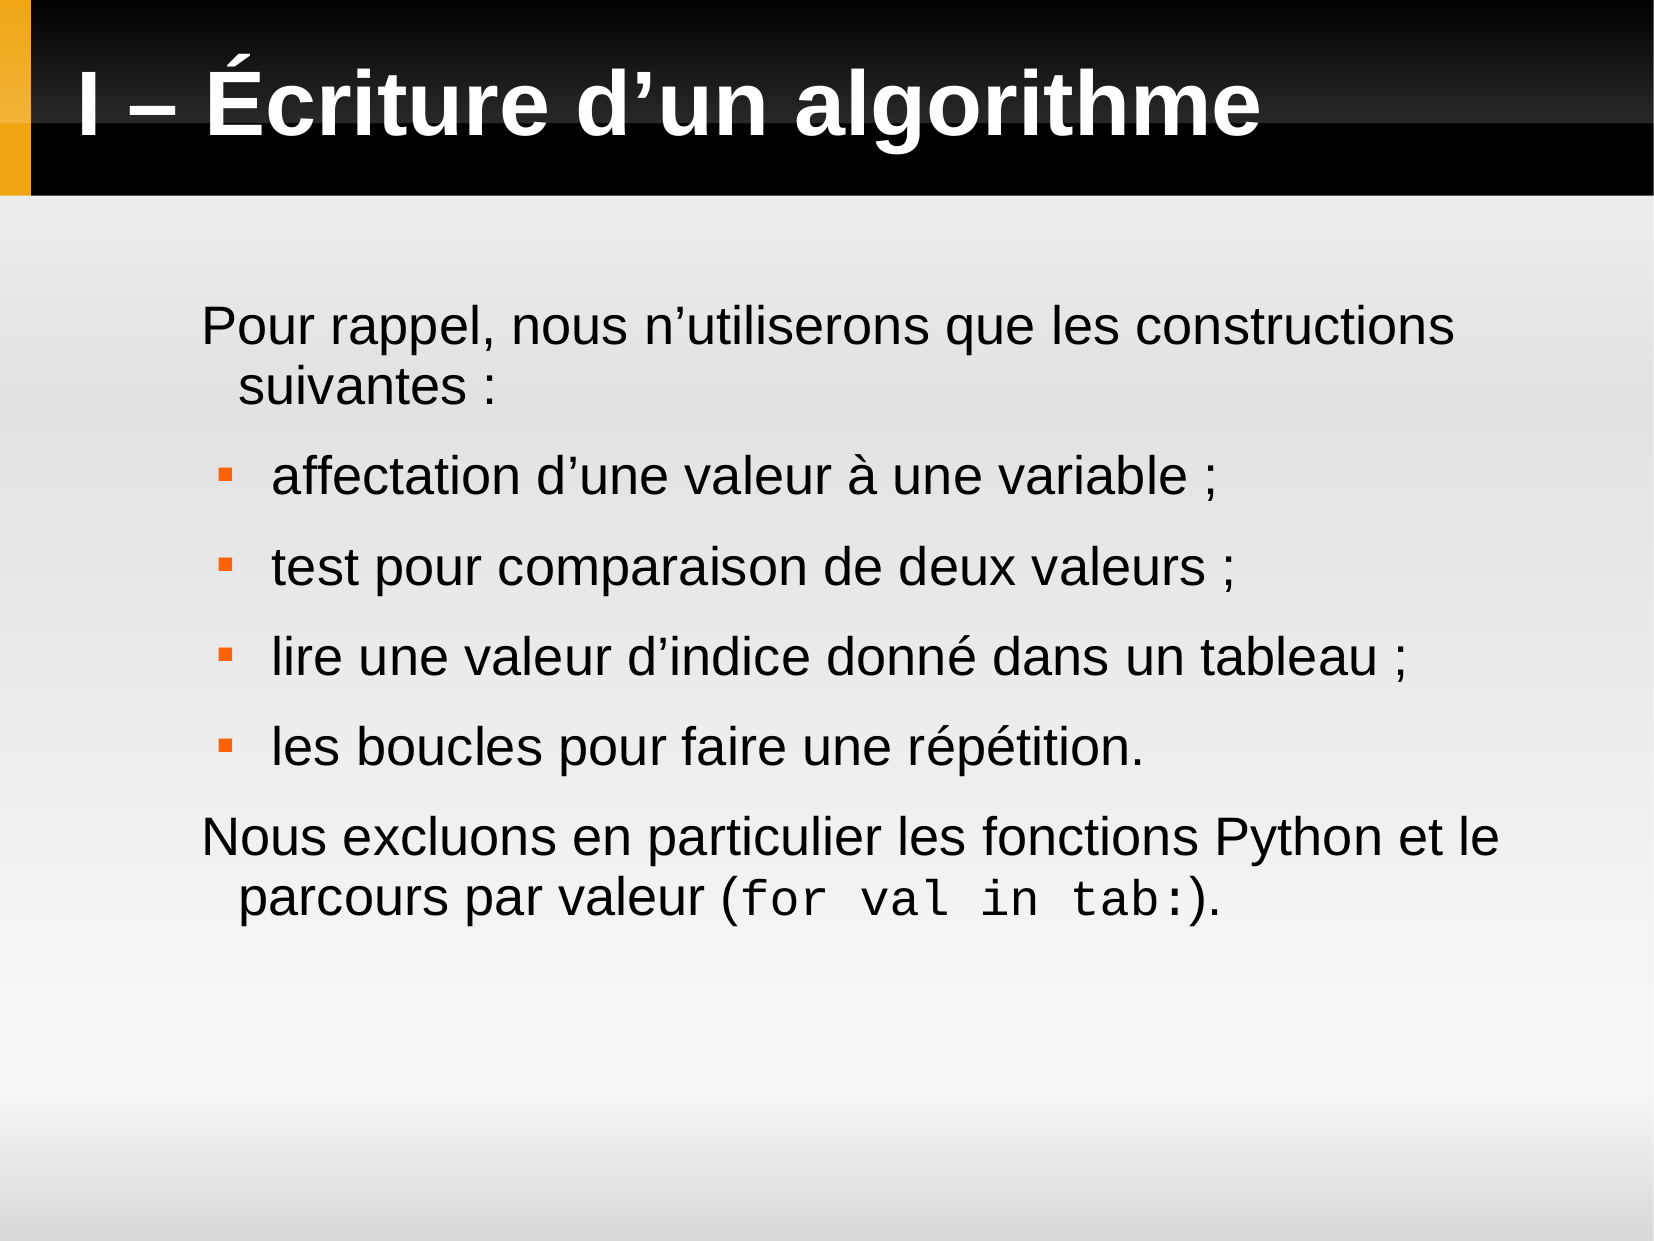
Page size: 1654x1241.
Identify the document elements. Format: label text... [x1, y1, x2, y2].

picture [0, 0, 1654, 1241]
list Pour rappel, nous n’utiliserons que les constructions suivantes : affectation d’une valeur à une variable ; test pour comparaison de deux valeurs ; lire une valeur d’indice donné dans un tableau ; les boucles pour faire une répétition. Nous excluons en particulier les fonctions Python et le parcours par valeur (for val in tab:). [88, 295, 1577, 1039]
title I – Écriture d’un algorithme [76, 0, 1565, 208]
